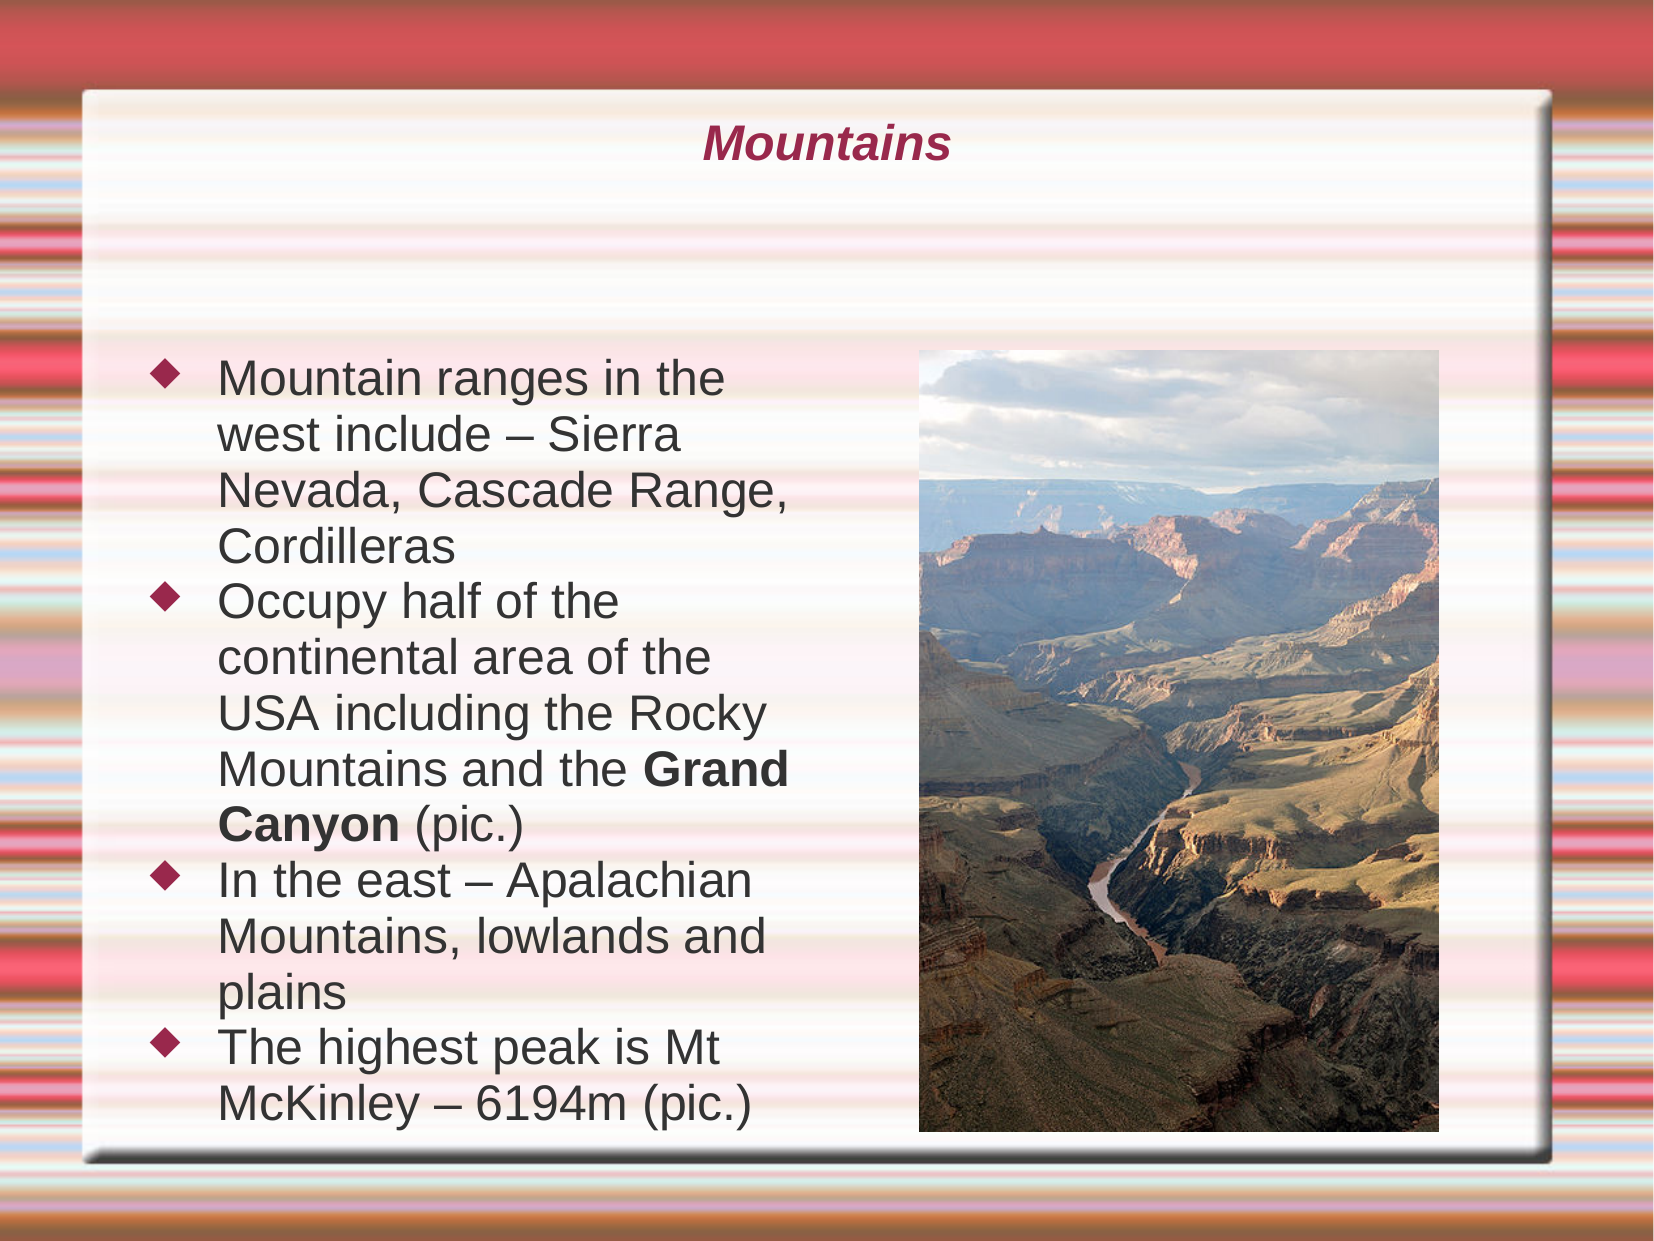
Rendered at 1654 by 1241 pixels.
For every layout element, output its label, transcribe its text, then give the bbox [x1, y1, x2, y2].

list Mountain ranges in the west include – Sierra Nevada, Cascade Range, Cordilleras Occupy half of the continental area of the USA including the Rocky Mountains and the Grand Canyon (pic.) In the east – Apalachian Mountains, lowlands and plains The highest peak is Mt McKinley – 6194m (pic.) [134, 350, 809, 1190]
title Mountains [121, 50, 1534, 237]
picture [0, 0, 1654, 1241]
